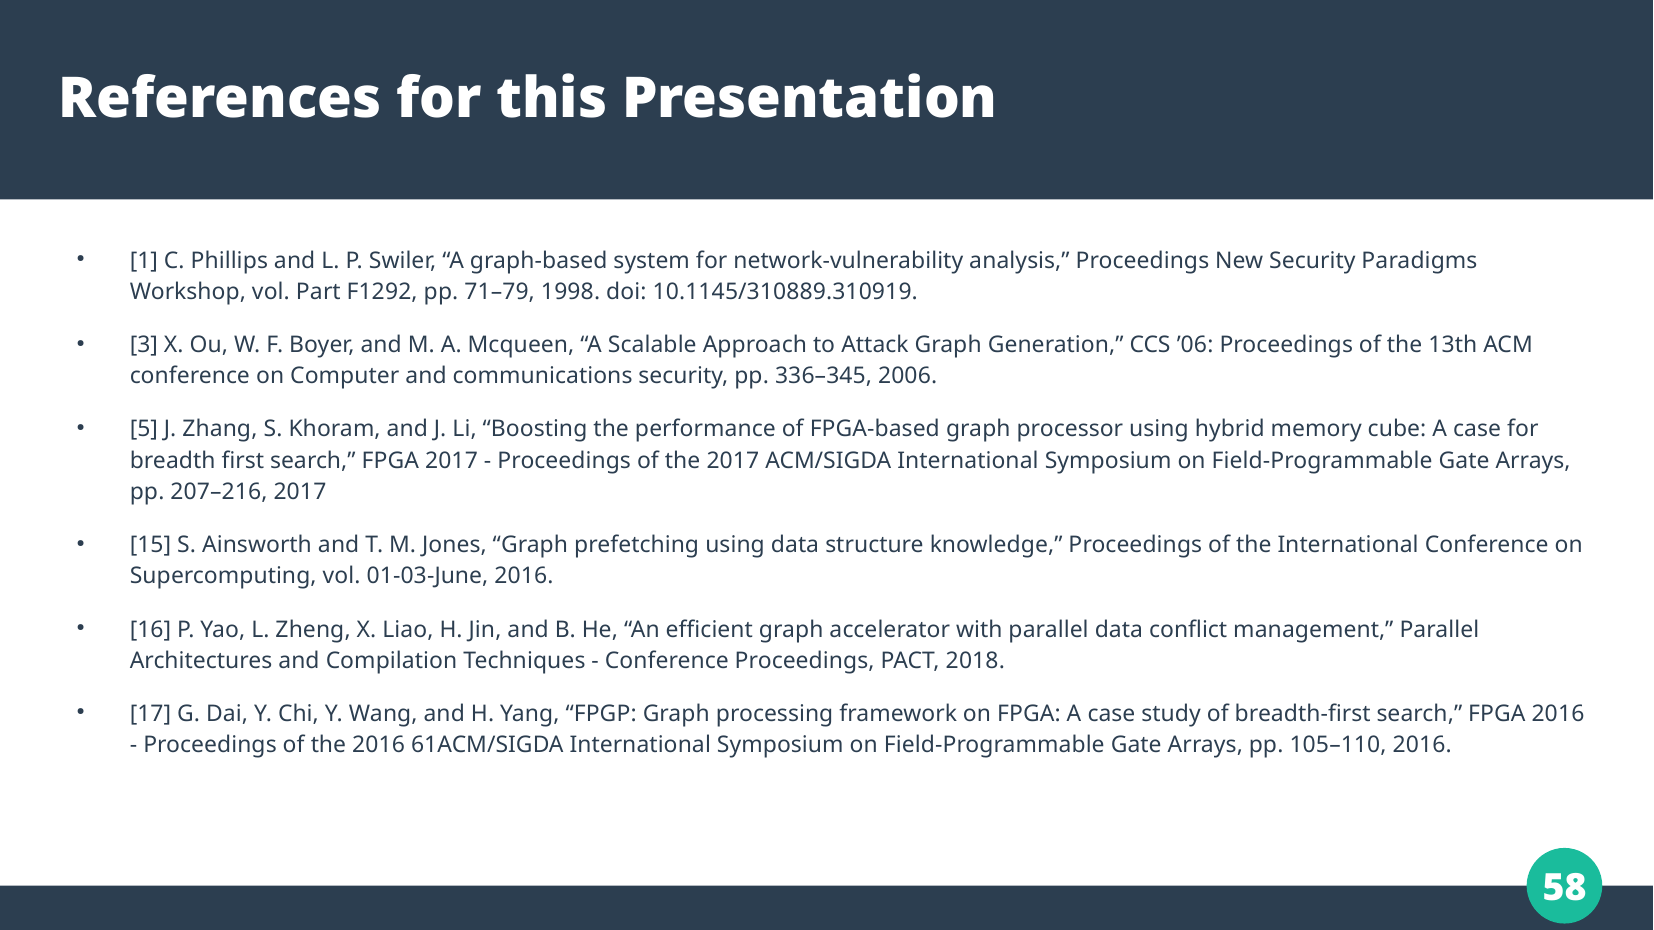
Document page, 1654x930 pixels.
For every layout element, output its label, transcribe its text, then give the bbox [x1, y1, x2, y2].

list [1] C. Phillips and L. P. Swiler, “A graph-based system for network-vulnerability analysis,” Proceedings New Security Paradigms Workshop, vol. Part F1292, pp. 71–79, 1998. doi: 10.1145/310889.310919. [3] X. Ou, W. F. Boyer, and M. A. Mcqueen, “A Scalable Approach to Attack Graph Generation,” CCS ’06: Proceedings of the 13th ACM conference on Computer and communications security, pp. 336–345, 2006. [5] J. Zhang, S. Khoram, and J. Li, “Boosting the performance of FPGA-based graph processor using hybrid memory cube: A case for breadth first search,” FPGA 2017 - Proceedings of the 2017 ACM/SIGDA International Symposium on Field-Programmable Gate Arrays, pp. 207–216, 2017 [15] S. Ainsworth and T. M. Jones, “Graph prefetching using data structure knowledge,” Proceedings of the International Conference on Supercomputing, vol. 01-03-June, 2016. [16] P. Yao, L. Zheng, X. Liao, H. Jin, and B. He, “An efficient graph accelerator with parallel data conflict management,” Parallel Architectures and Compilation Techniques - Conference Proceedings, PACT, 2018. [17] G. Dai, Y. Chi, Y. Wang, and H. Yang, “FPGP: Graph processing framework on FPGA: A case study of breadth-first search,” FPGA 2016 - Proceedings of the 2016 61ACM/SIGDA International Symposium on Field-Programmable Gate Arrays, pp. 105–110, 2016. [58, 243, 1594, 864]
title References for this Presentation [58, 36, 1594, 155]
